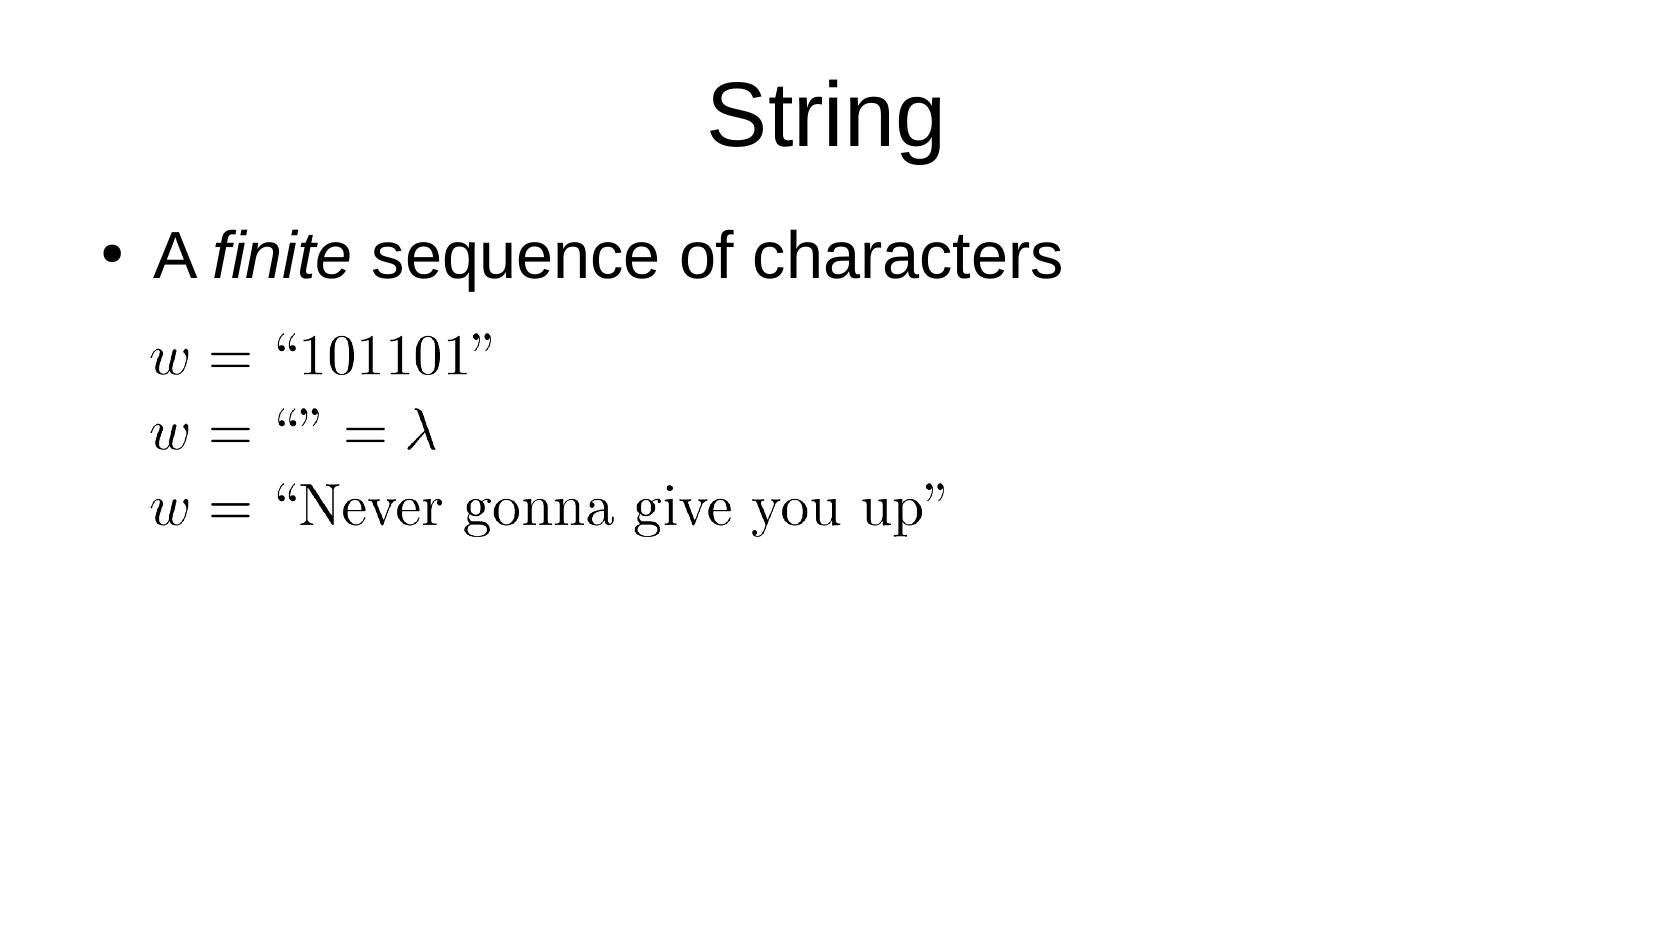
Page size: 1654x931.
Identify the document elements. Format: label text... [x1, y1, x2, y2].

picture [150, 483, 944, 537]
picture [150, 333, 491, 376]
picture [150, 408, 436, 451]
title String [82, 37, 1571, 193]
list A finite sequence of characters [82, 217, 1571, 758]
